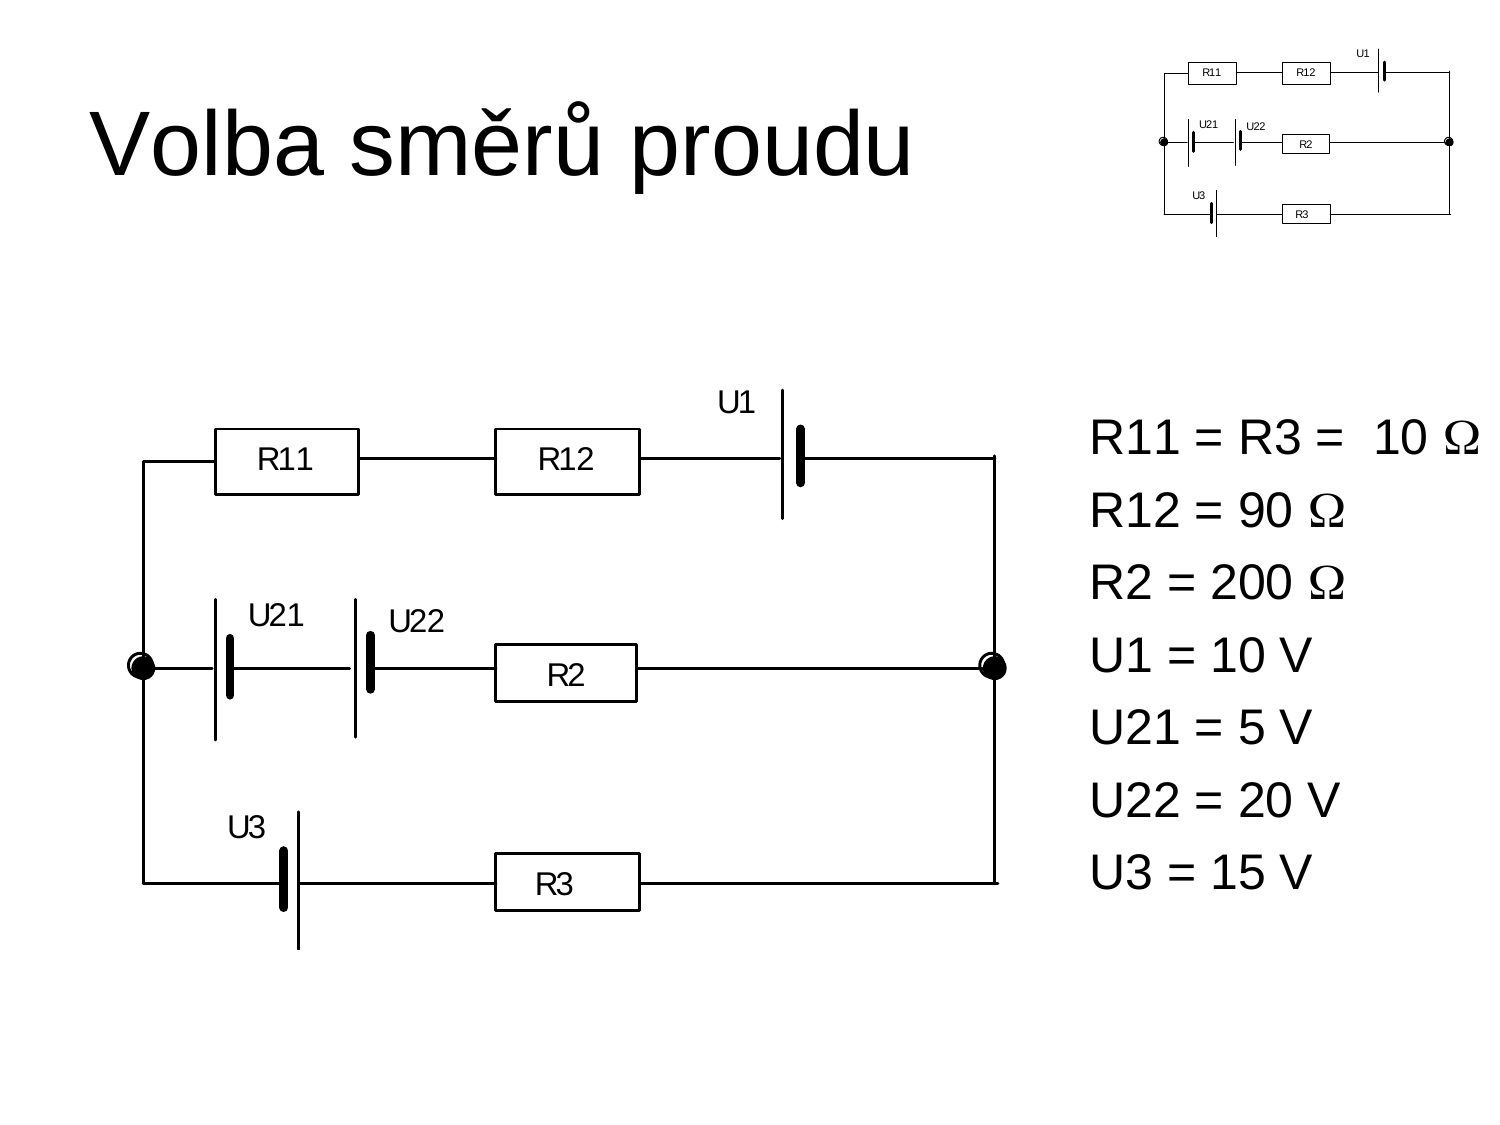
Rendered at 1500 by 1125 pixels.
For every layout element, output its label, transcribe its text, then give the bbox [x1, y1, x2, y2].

chart [0, 243, 1022, 953]
list R11 = R3 = 10  R12 = 90  R2 = 200  U1 = 10 V U21 = 5 V U22 = 20 V U3 = 15 V [1074, 397, 1500, 994]
title Volba směrů proudu [75, 45, 1070, 233]
chart [1116, 0, 1459, 238]
